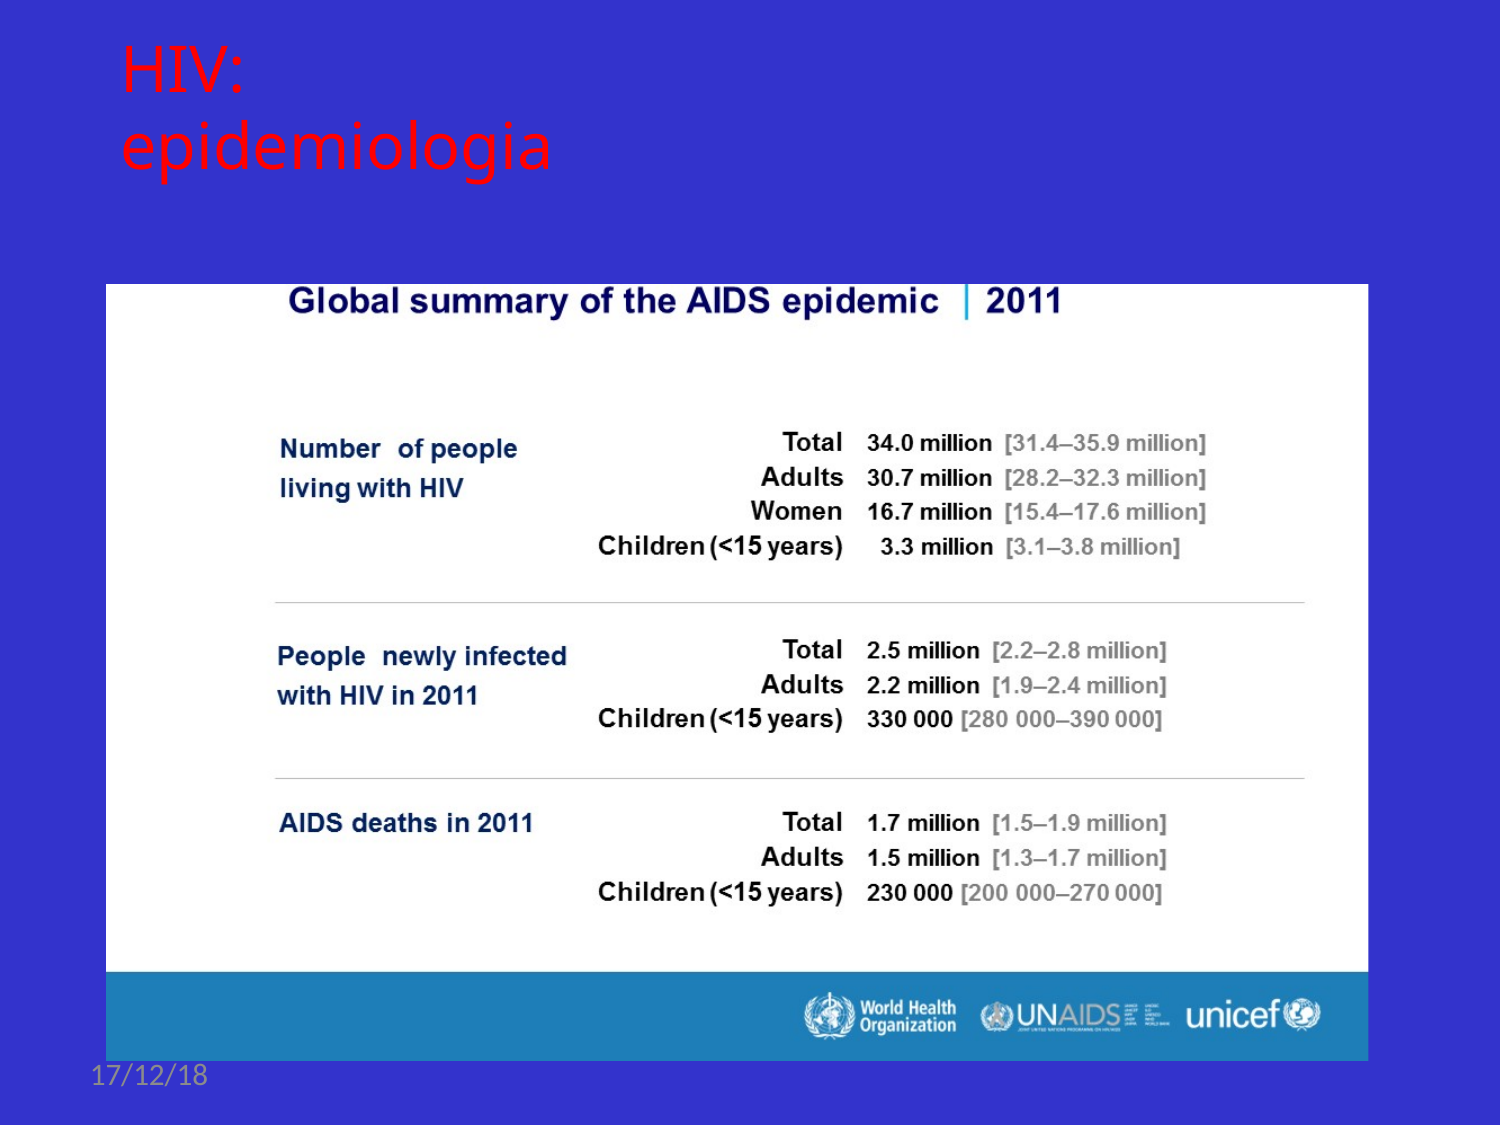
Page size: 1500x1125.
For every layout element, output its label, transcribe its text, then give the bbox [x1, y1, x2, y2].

text_box [106, 284, 1369, 1061]
text_box 17/12/18 [74, 1046, 421, 1103]
text_box HIV: epidemiologia [105, 20, 664, 190]
